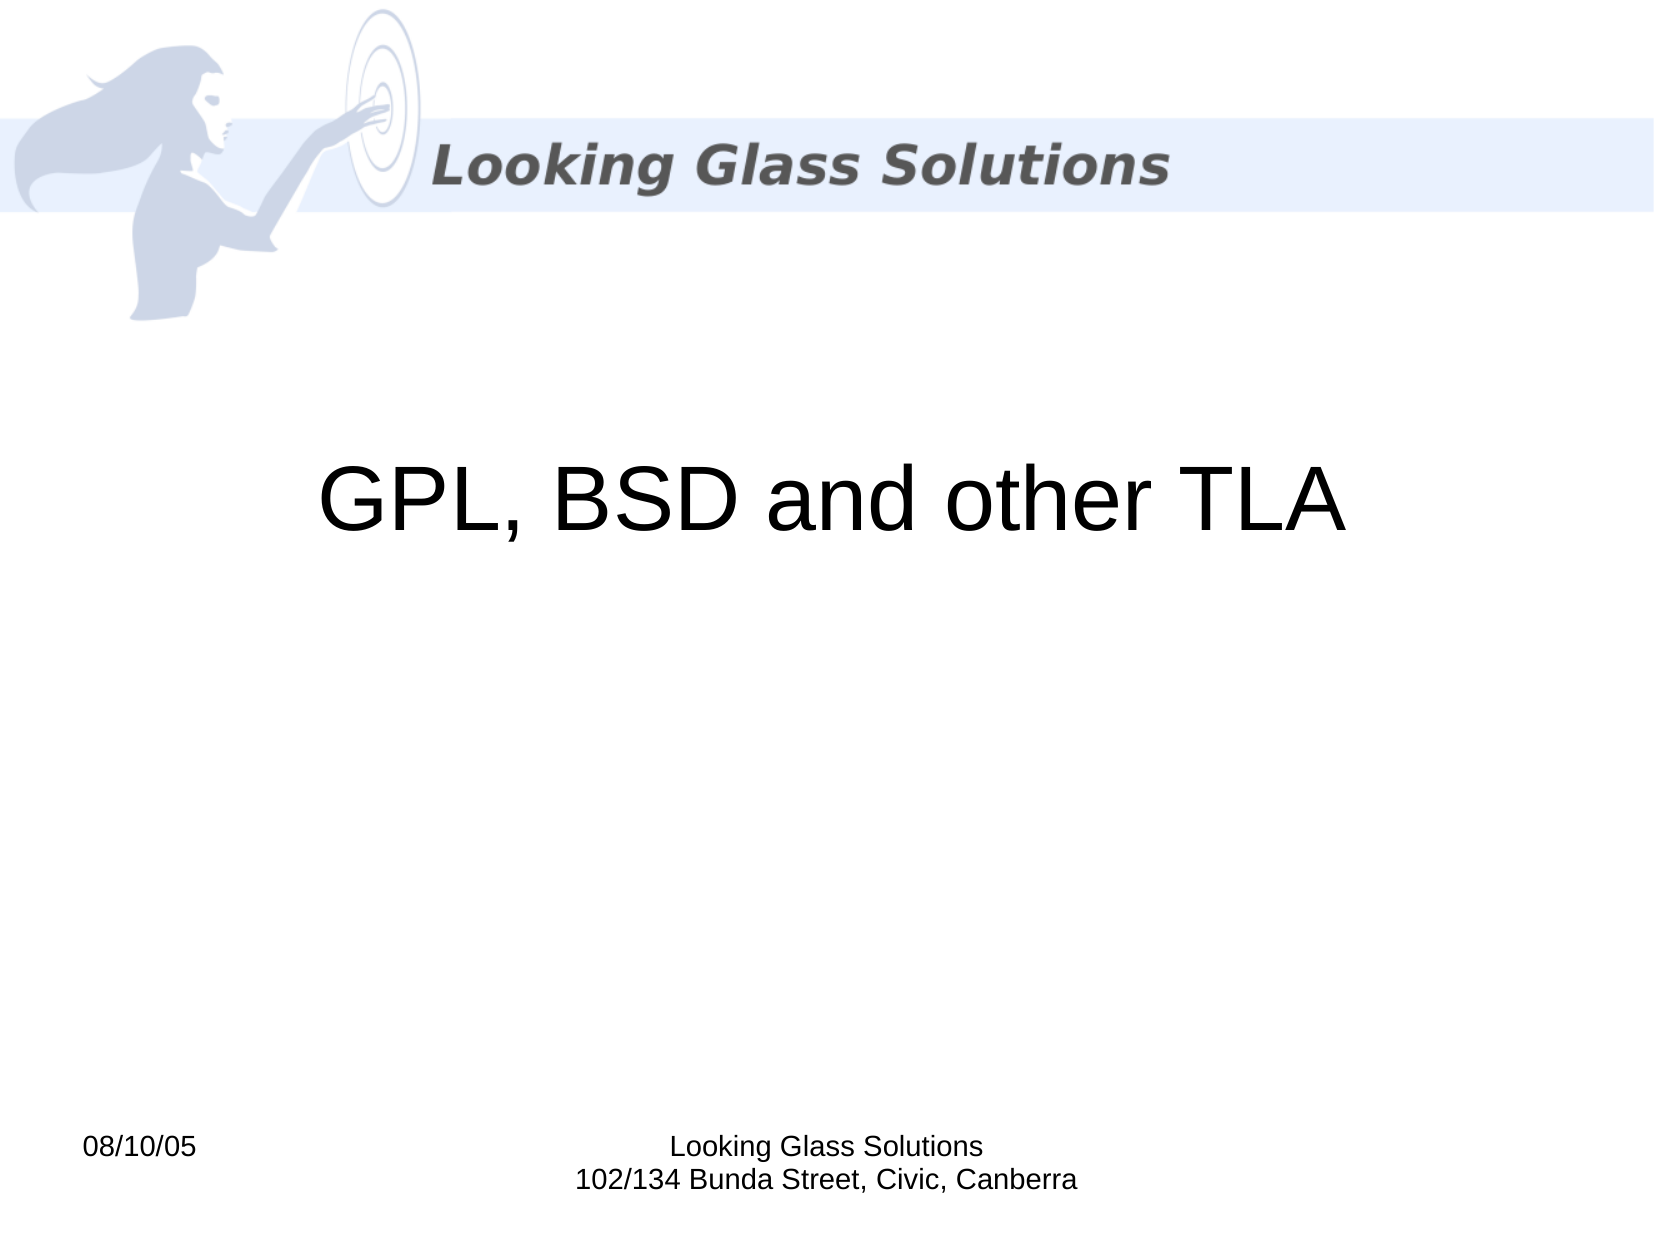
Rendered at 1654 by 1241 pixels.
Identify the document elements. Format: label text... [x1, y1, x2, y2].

picture [0, 0, 1654, 325]
title GPL, BSD and other TLA [88, 395, 1577, 603]
